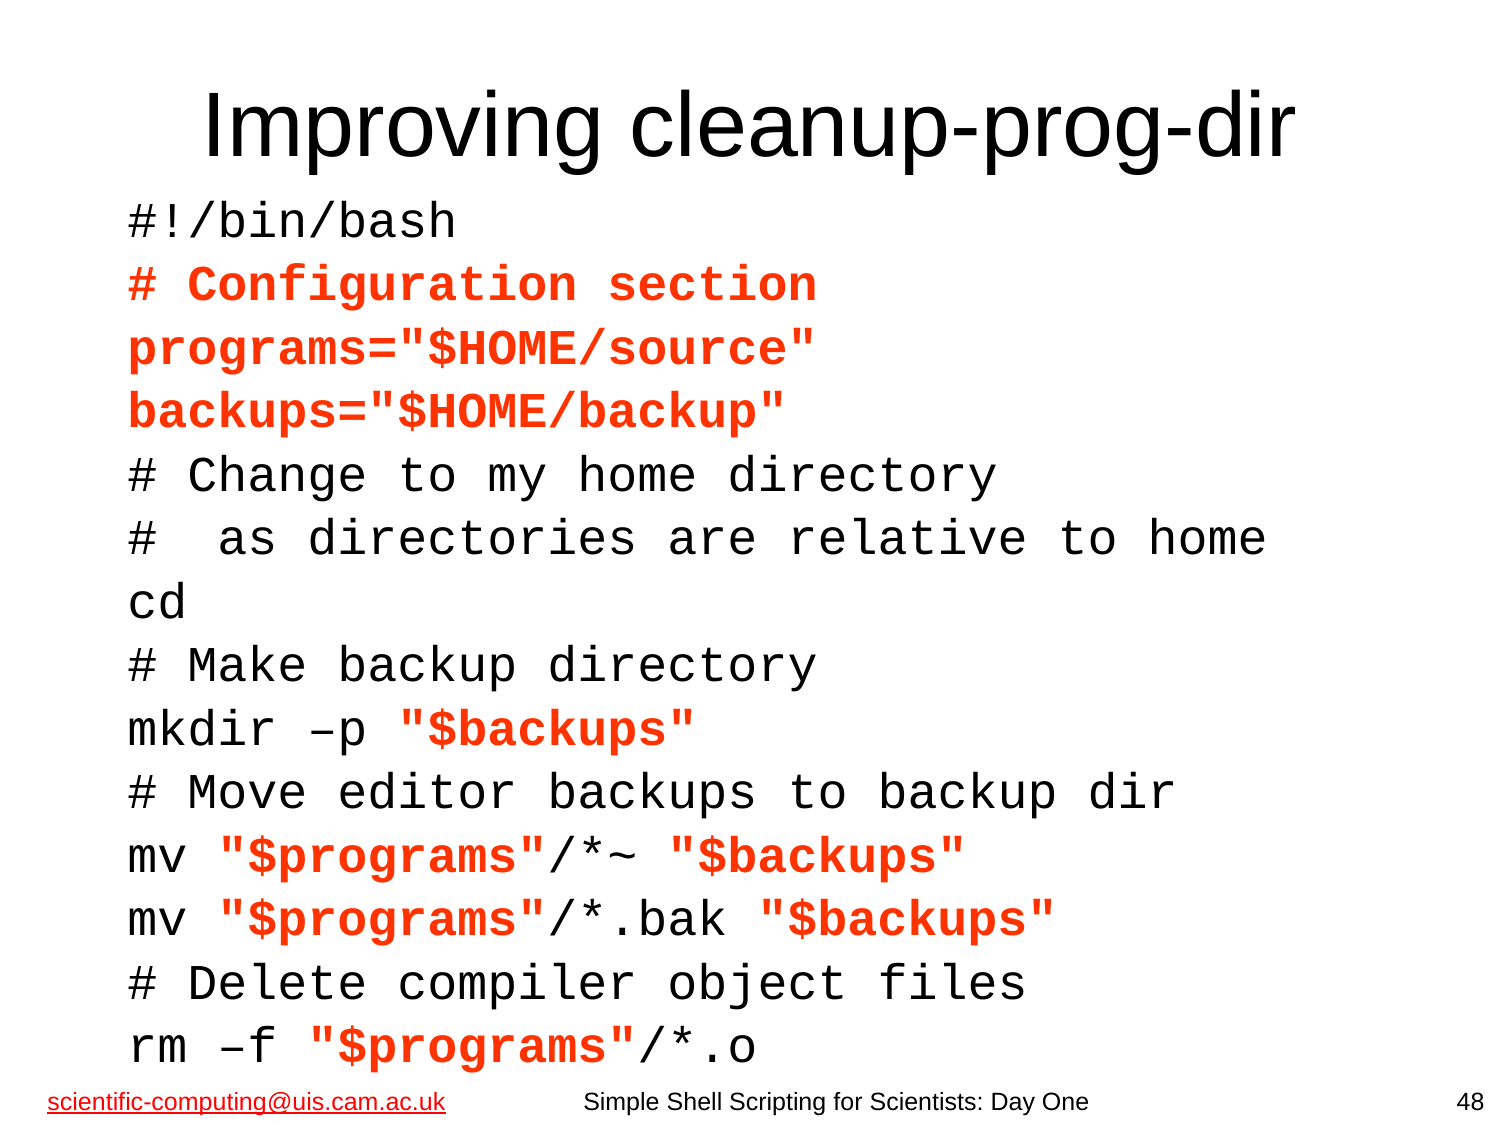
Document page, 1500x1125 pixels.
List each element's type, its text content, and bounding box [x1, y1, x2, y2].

title Improving cleanup-prog-dir [37, 62, 1463, 188]
list #!/bin/bash # Configuration section programs="$HOME/source" backups="$HOME/backup" # Change to my home directory # as directories are relative to home cd # Make backup directory mkdir –p "$backups" # Move editor backups to backup dir mv "$programs"/*~ "$backups" mv "$programs"/*.bak "$backups" # Delete compiler object files rm –f "$programs"/*.o [112, 188, 1388, 1087]
